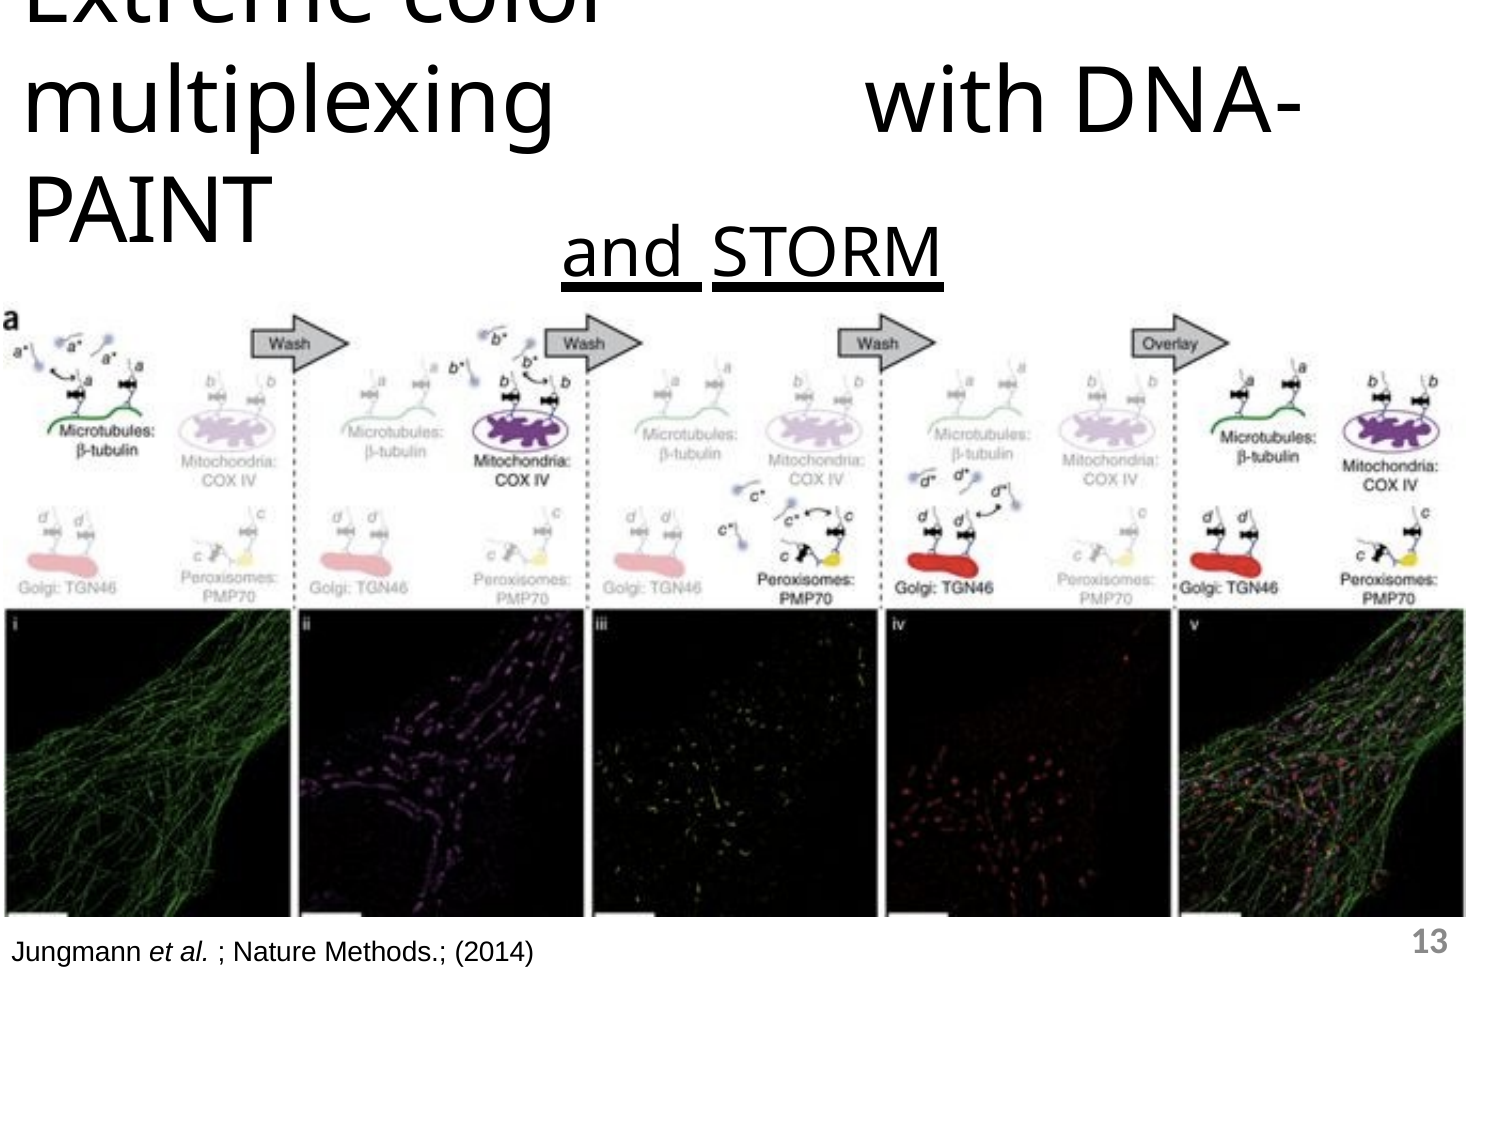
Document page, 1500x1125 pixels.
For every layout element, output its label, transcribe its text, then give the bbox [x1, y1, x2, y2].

text_box Jungmann et al. ; Nature Methods.; (2014) [9, 932, 542, 968]
text_box 13 [1409, 917, 1451, 962]
text_box and STORM [0, 206, 1500, 292]
picture [3, 301, 1466, 917]
title Extreme color multiplexing with DNA-PAINT [19, 0, 1385, 206]
